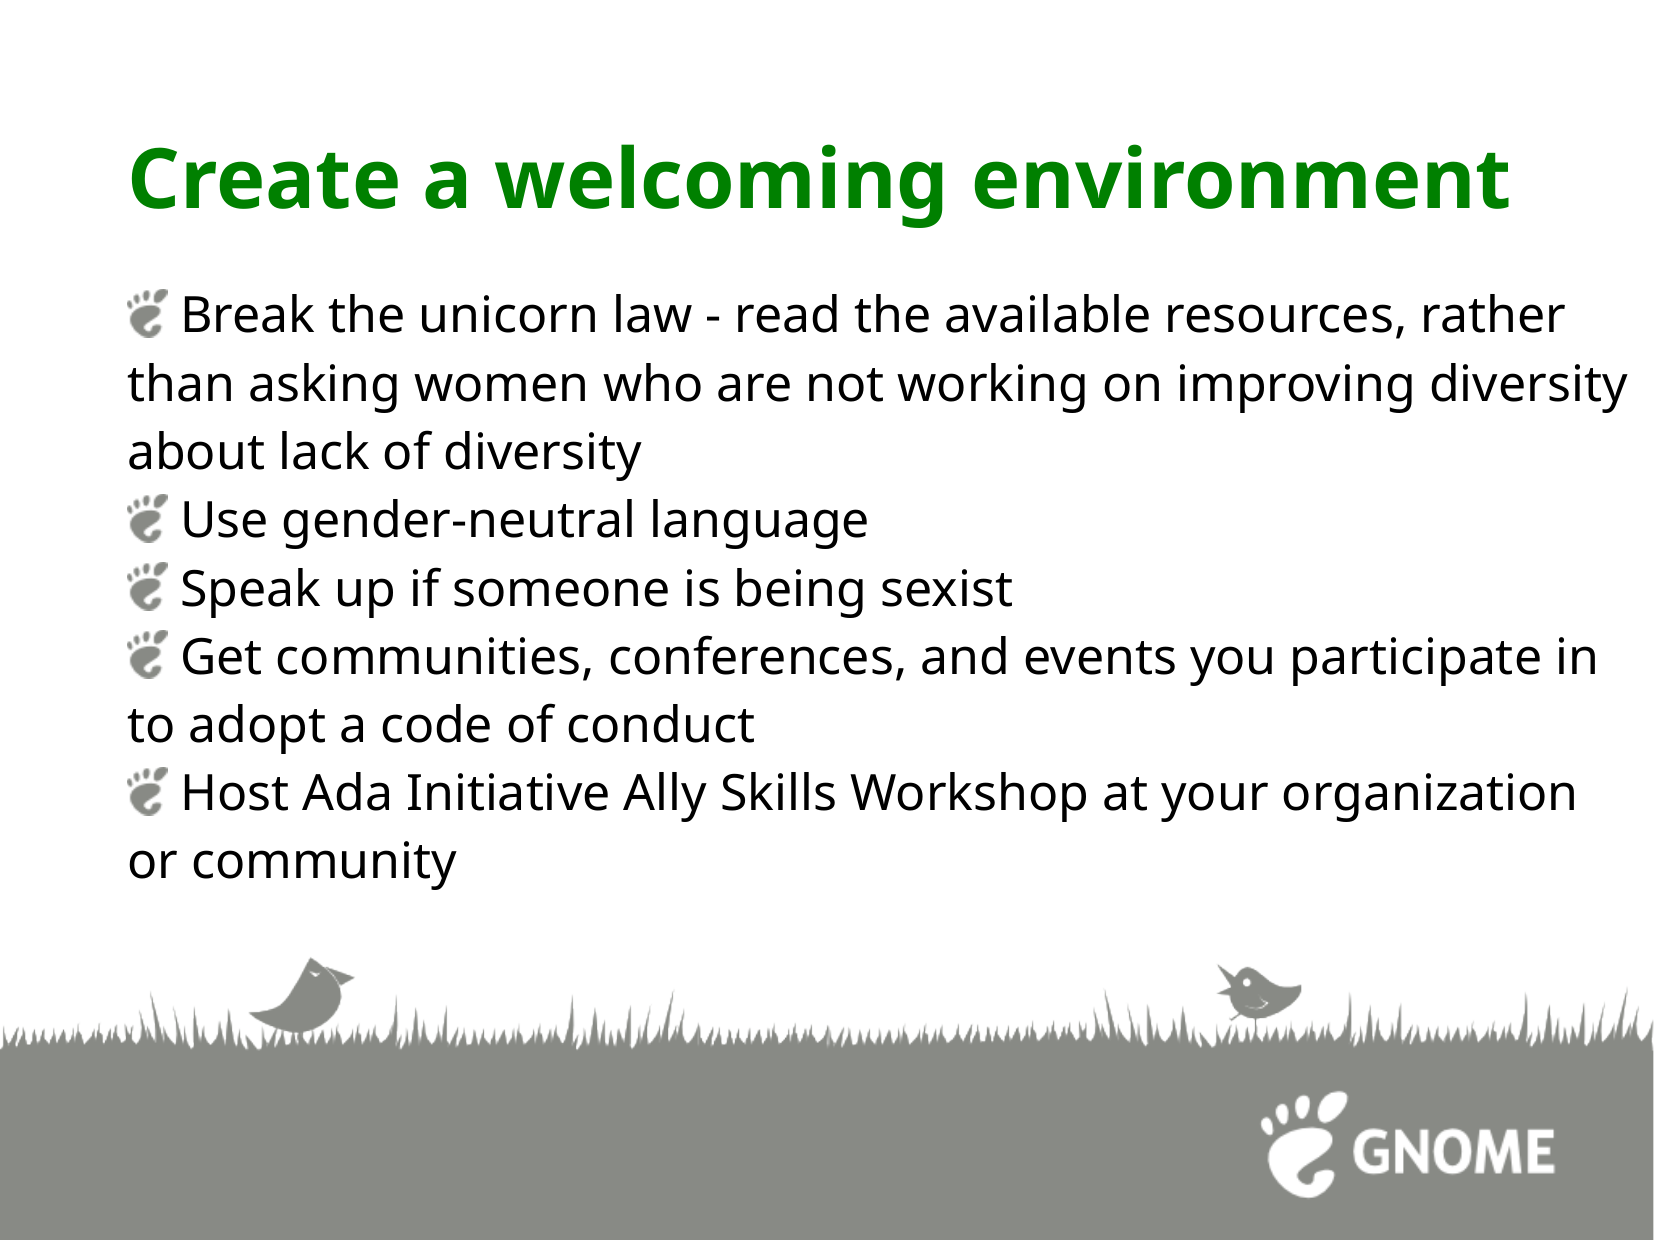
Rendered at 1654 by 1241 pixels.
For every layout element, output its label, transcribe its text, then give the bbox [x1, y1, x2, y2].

text_box Break the unicorn law - read the available resources, rather than asking women who are not working on improving diversity about lack of diversity Use gender-neutral language Speak up if someone is being sexist Get communities, conferences, and events you participate in to adopt a code of conduct Host Ada Initiative Ally Skills Workshop at your organization or community [112, 272, 1654, 893]
text_box Create a welcoming environment [112, 112, 1654, 239]
picture [0, 0, 1654, 1241]
